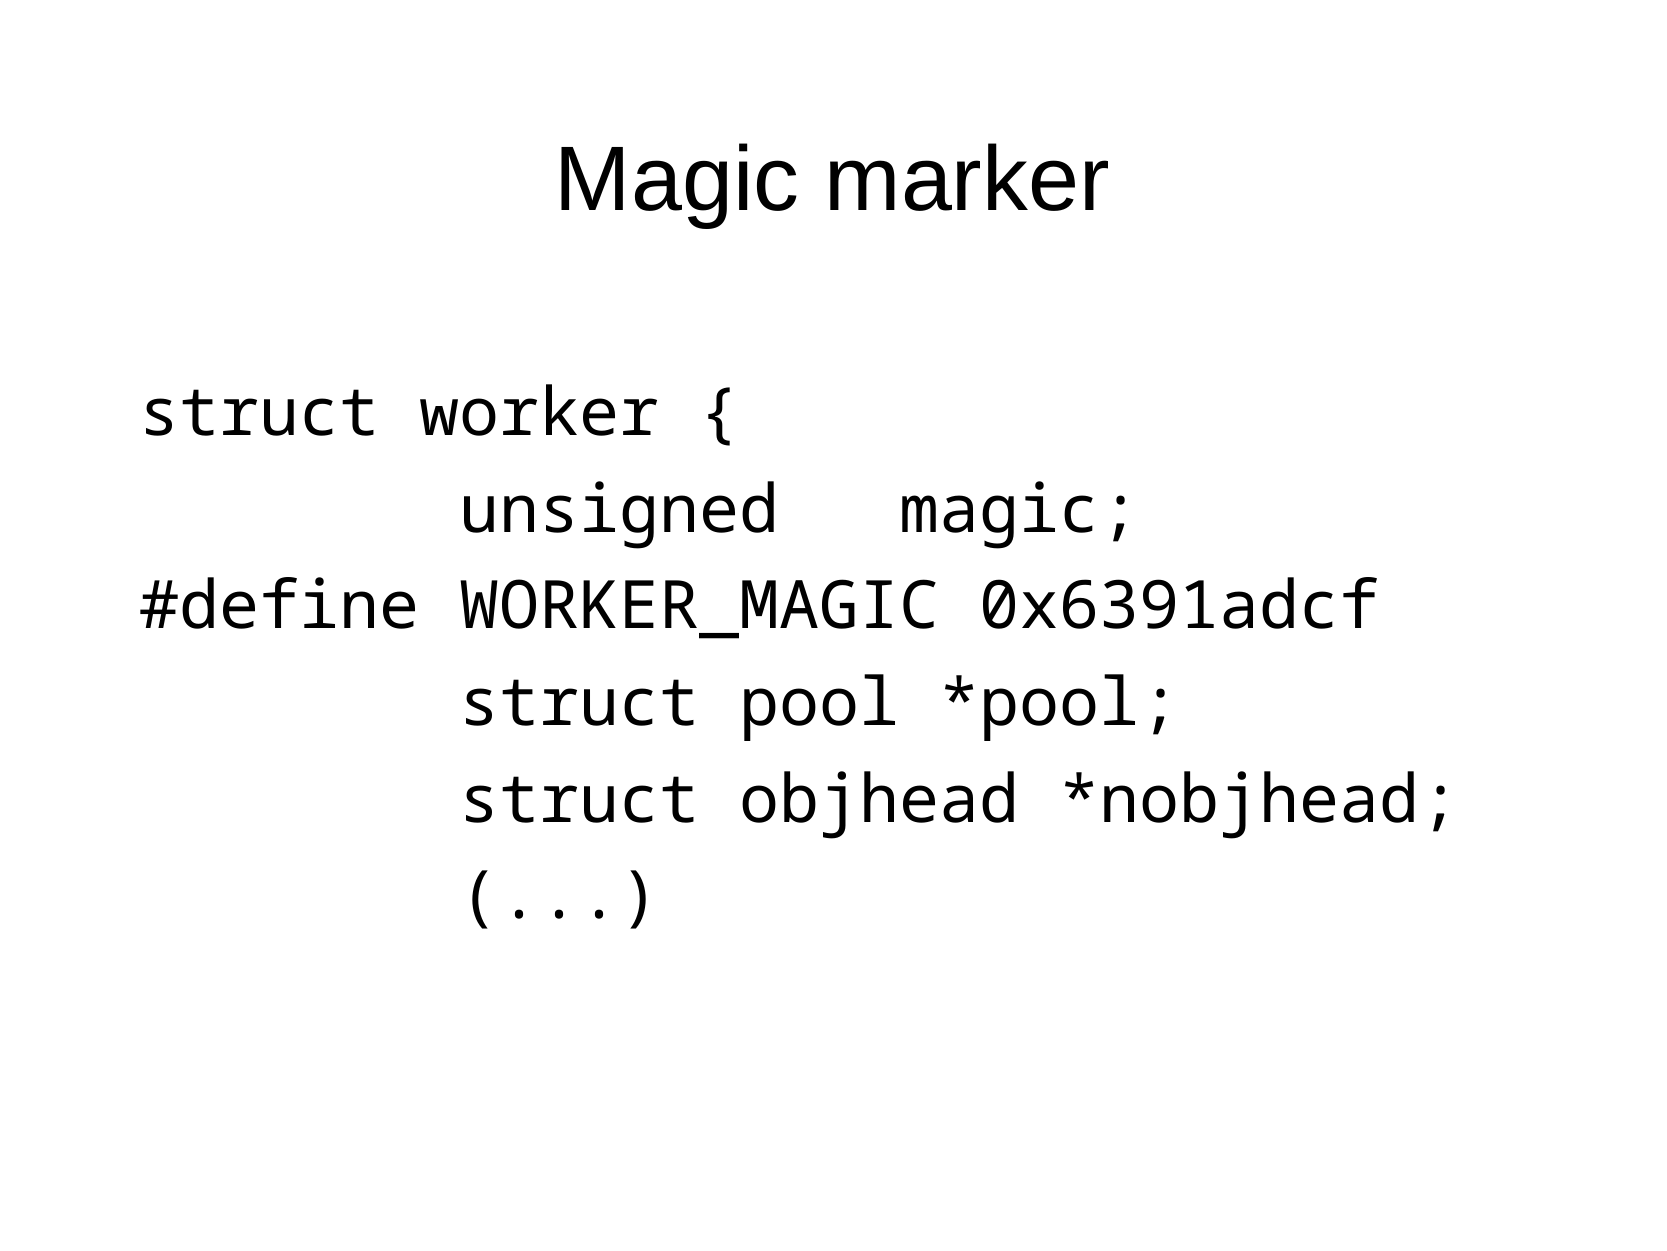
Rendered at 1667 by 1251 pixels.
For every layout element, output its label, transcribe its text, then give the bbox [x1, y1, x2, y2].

title Magic marker [124, 110, 1541, 319]
list struct worker { unsigned magic; #define WORKER_MAGIC 0x6391adcf struct pool *pool; struct objhead *nobjhead; (...) [124, 360, 1541, 1086]
